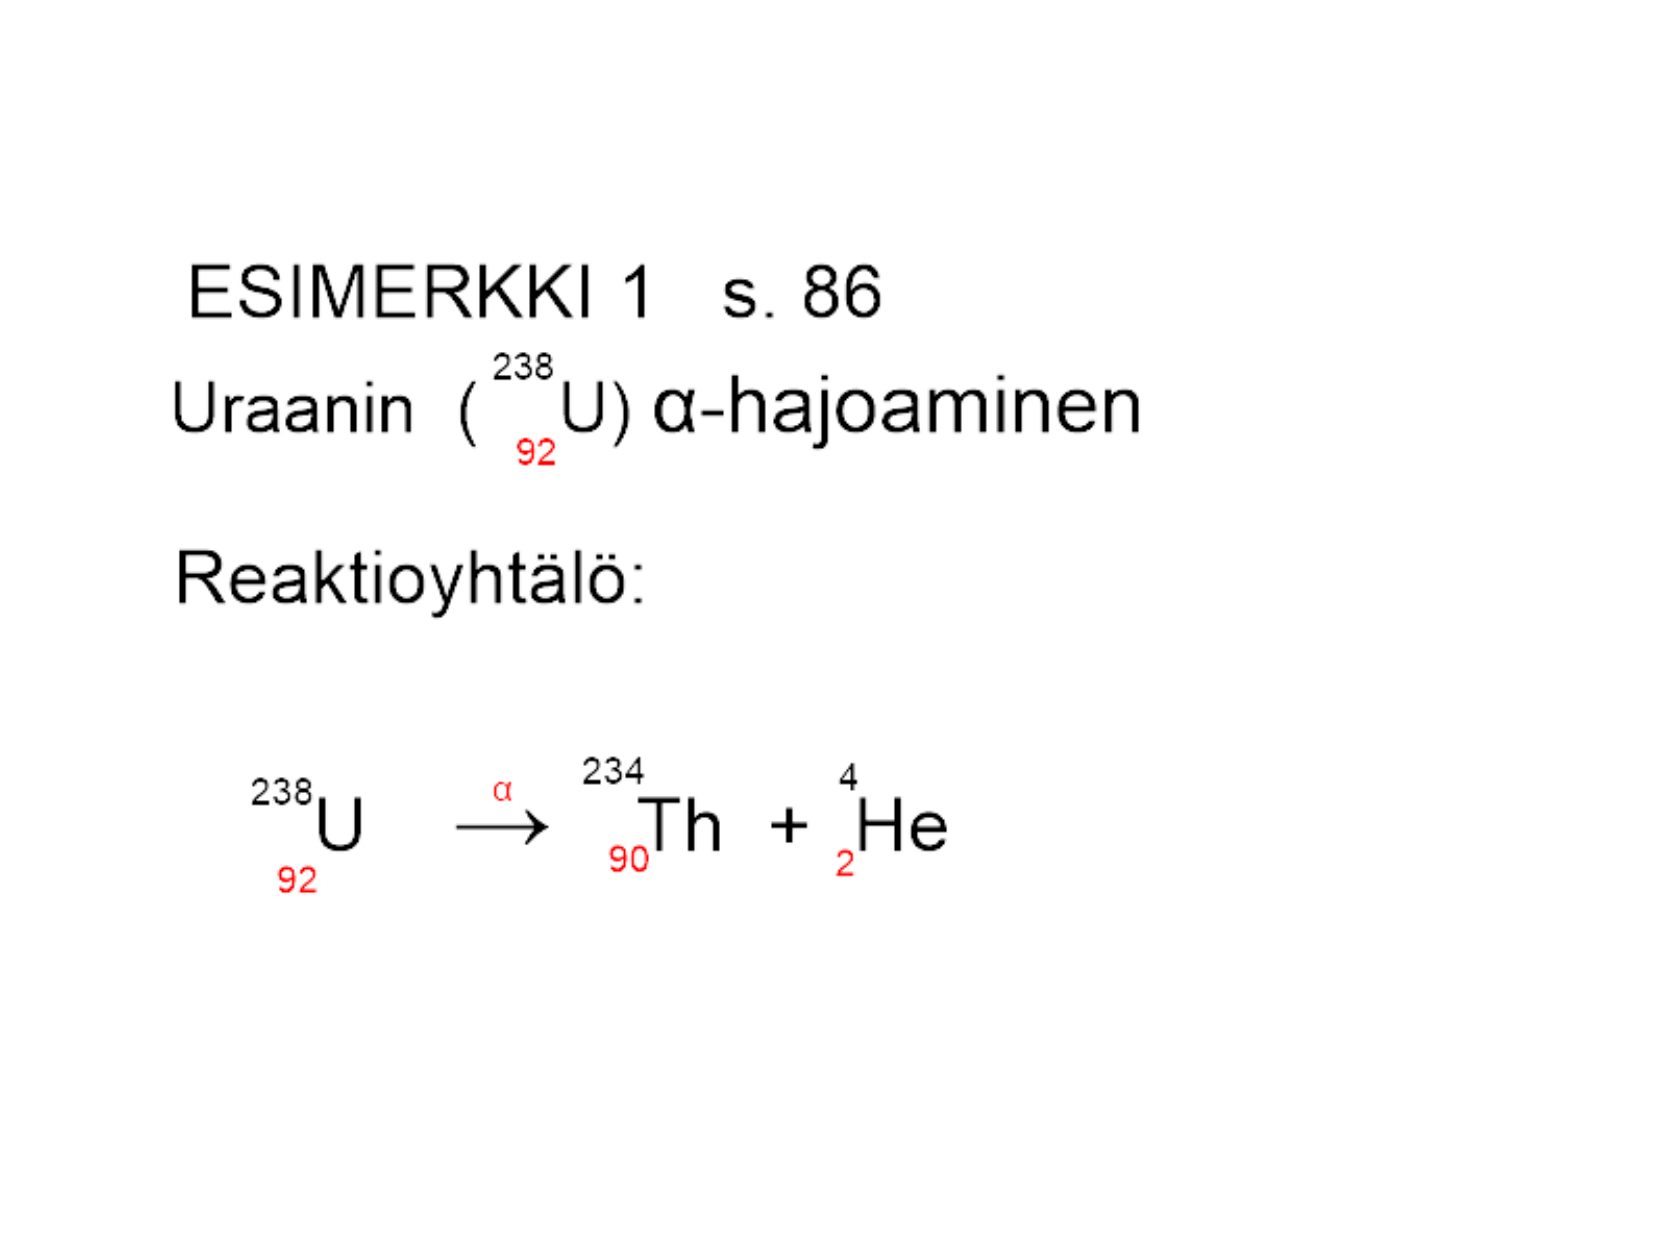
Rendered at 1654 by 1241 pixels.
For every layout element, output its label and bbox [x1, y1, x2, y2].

picture [107, 153, 1264, 991]
